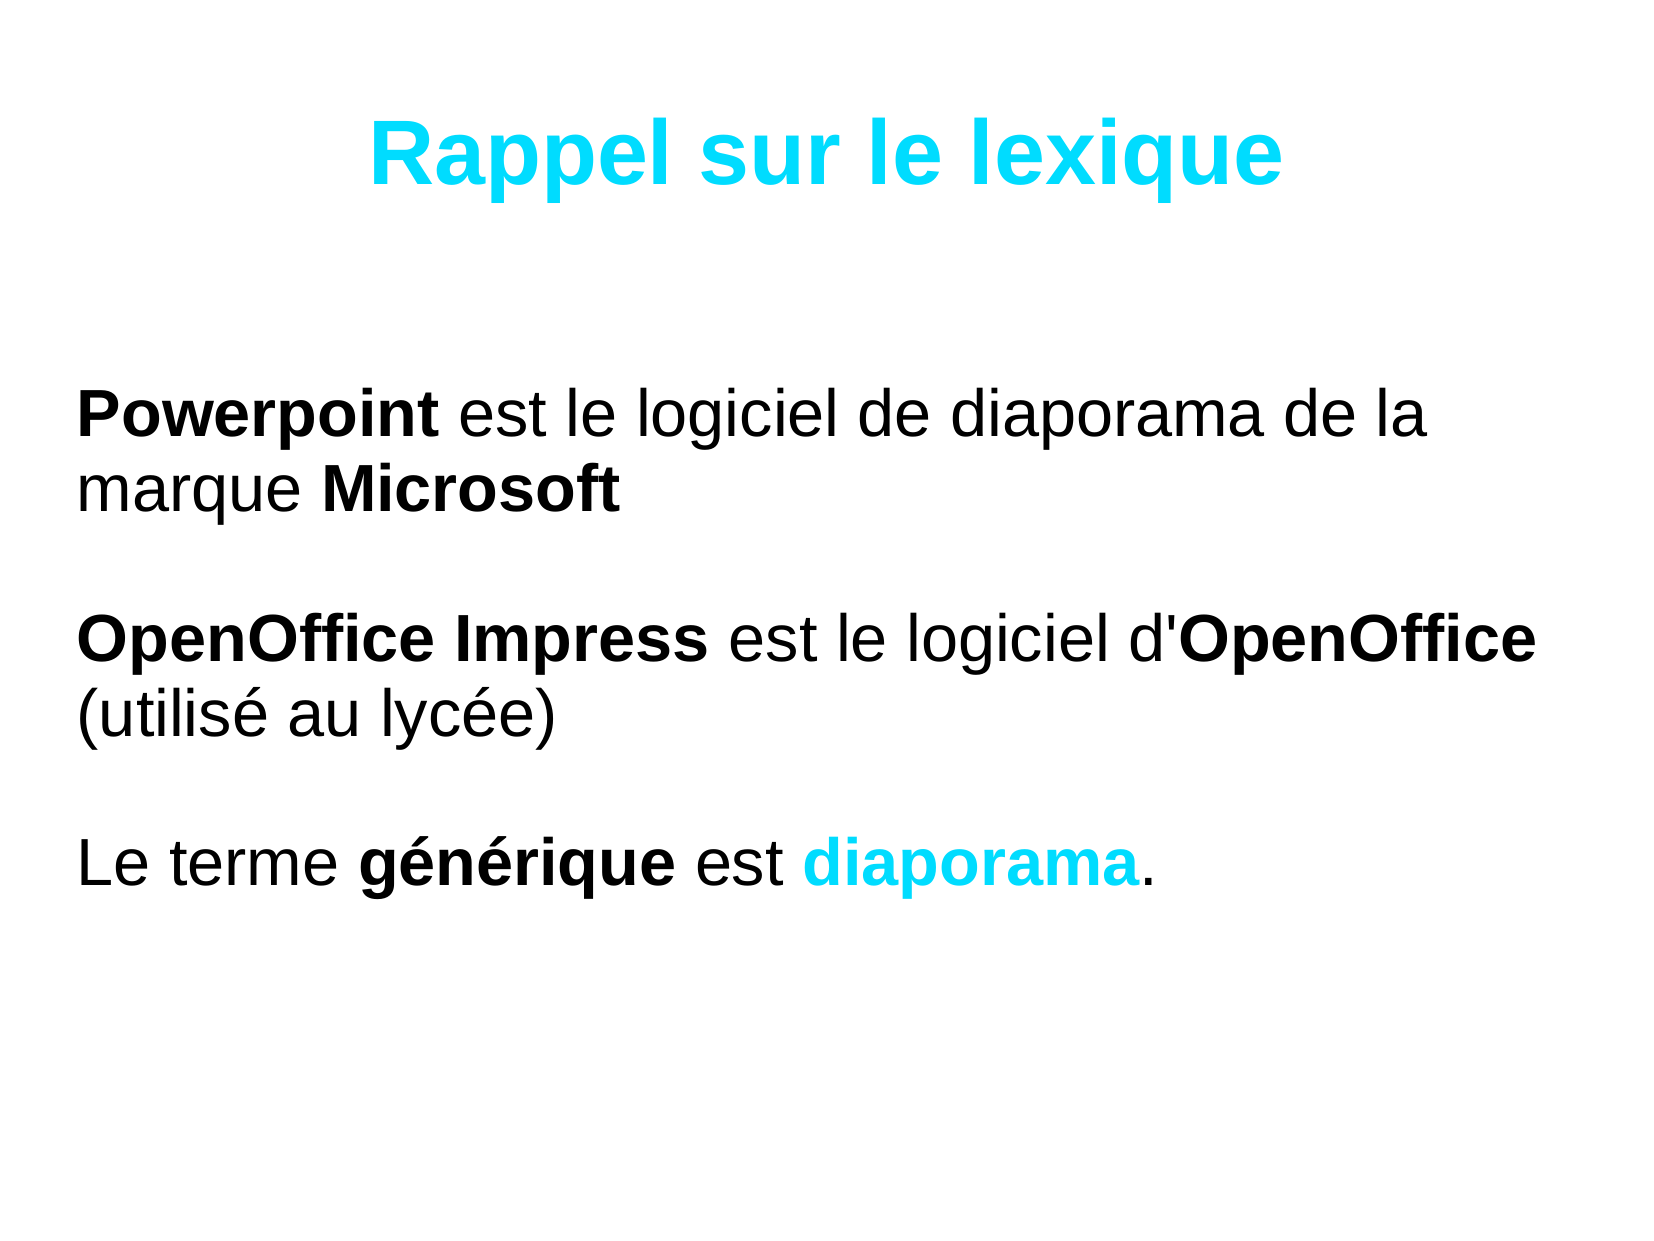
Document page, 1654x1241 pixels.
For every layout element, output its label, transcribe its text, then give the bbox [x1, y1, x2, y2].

title Rappel sur le lexique [82, 49, 1571, 257]
subtitle Powerpoint est le logiciel de diaporama de la marque Microsoft OpenOffice Impress est le logiciel d'OpenOffice (utilisé au lycée) Le terme générique est diaporama. [76, 236, 1565, 1040]
